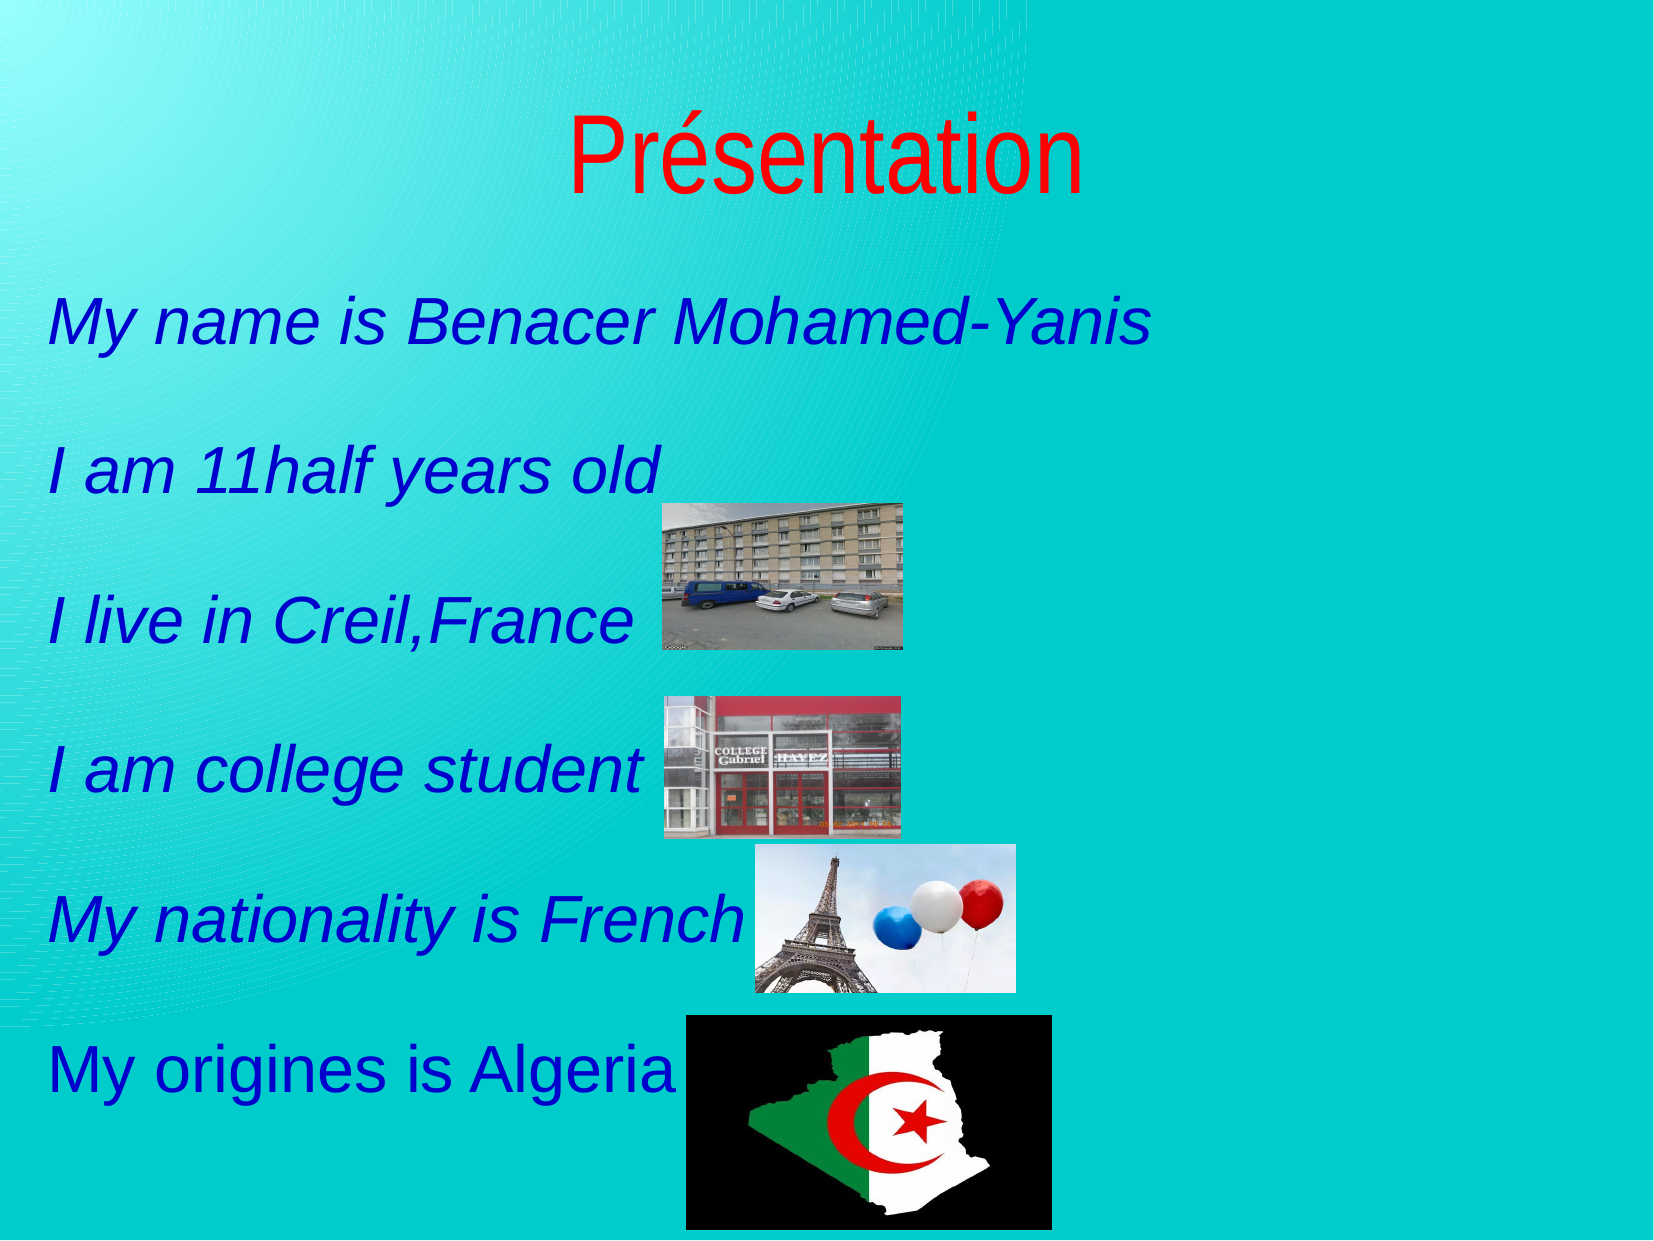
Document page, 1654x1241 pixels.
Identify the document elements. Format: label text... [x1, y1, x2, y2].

picture [662, 503, 903, 650]
subtitle My name is Benacer Mohamed-Yanis I am 11half years old I live in Creil,France I am college student My nationality is French My origines is Algeria [47, 283, 1536, 1182]
picture [664, 696, 901, 839]
picture [686, 1015, 1052, 1230]
title Présentation [82, 49, 1571, 257]
picture [755, 844, 1016, 993]
